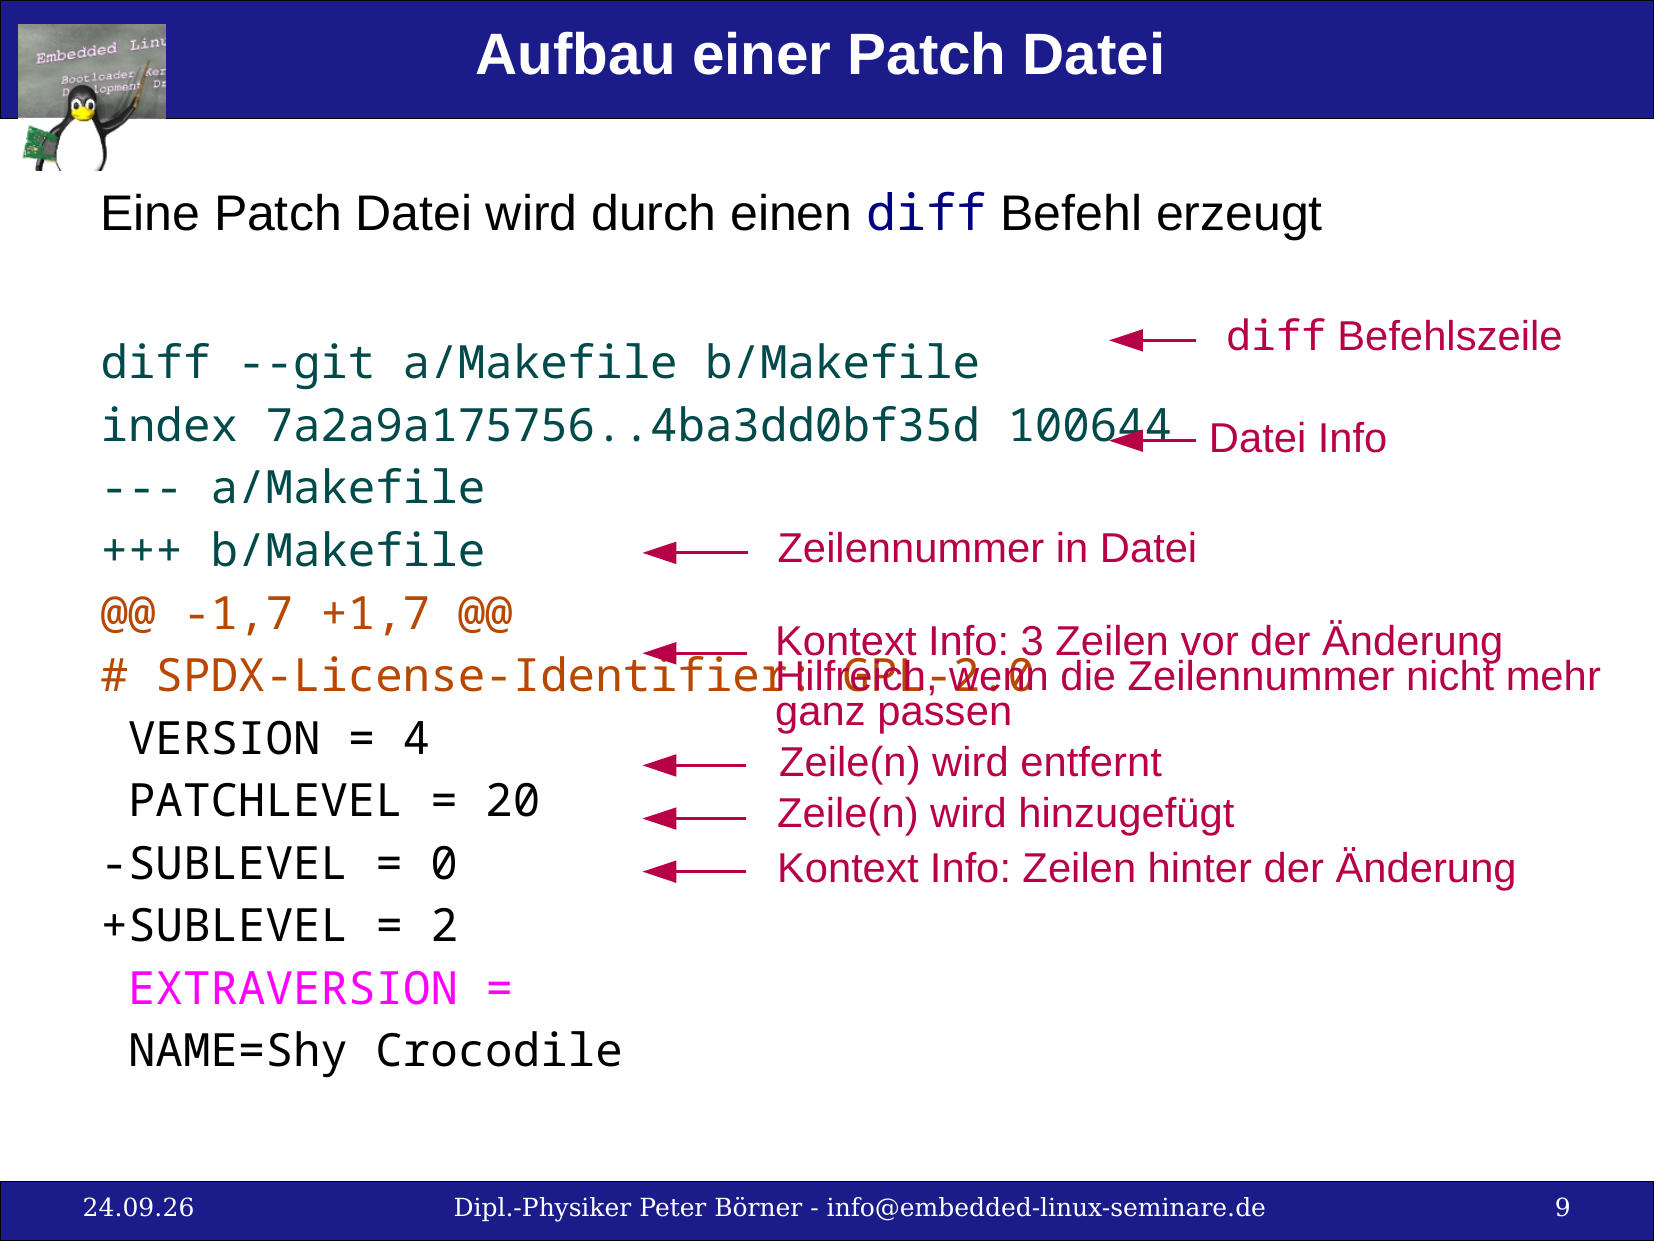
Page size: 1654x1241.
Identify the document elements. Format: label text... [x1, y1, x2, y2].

text_box Zeilennummer in Datei [777, 525, 1271, 585]
text_box diff Befehlszeile [1225, 305, 1576, 366]
list Eine Patch Datei wird durch einen diff Befehl erzeugt diff --git a/Makefile b/Makefile index 7a2a9a175756..4ba3dd0bf35d 100644 --- a/Makefile +++ b/Makefile @@ -1,7 +1,7 @@ # SPDX-License-Identifier: GPL-2.0 VERSION = 4 PATCHLEVEL = 20 -SUBLEVEL = 0 +SUBLEVEL = 2 EXTRAVERSION = NAME=Shy Crocodile [82, 177, 1571, 1148]
text_box Zeile(n) wird hinzugefügt [777, 790, 1366, 850]
picture [18, 24, 166, 171]
text_box Zeile(n) wird entfernt [779, 739, 1191, 790]
text_box Datei Info [1208, 414, 1432, 475]
text_box Kontext Info: 3 Zeilen vor der Änderung Hilfreich, wenn die Zeilennummer nicht mehr ganz passen [775, 627, 1627, 763]
text_box Kontext Info: Zeilen hinter der Änderung [777, 854, 1595, 913]
title Aufbau einer Patch Datei [76, 19, 1565, 89]
